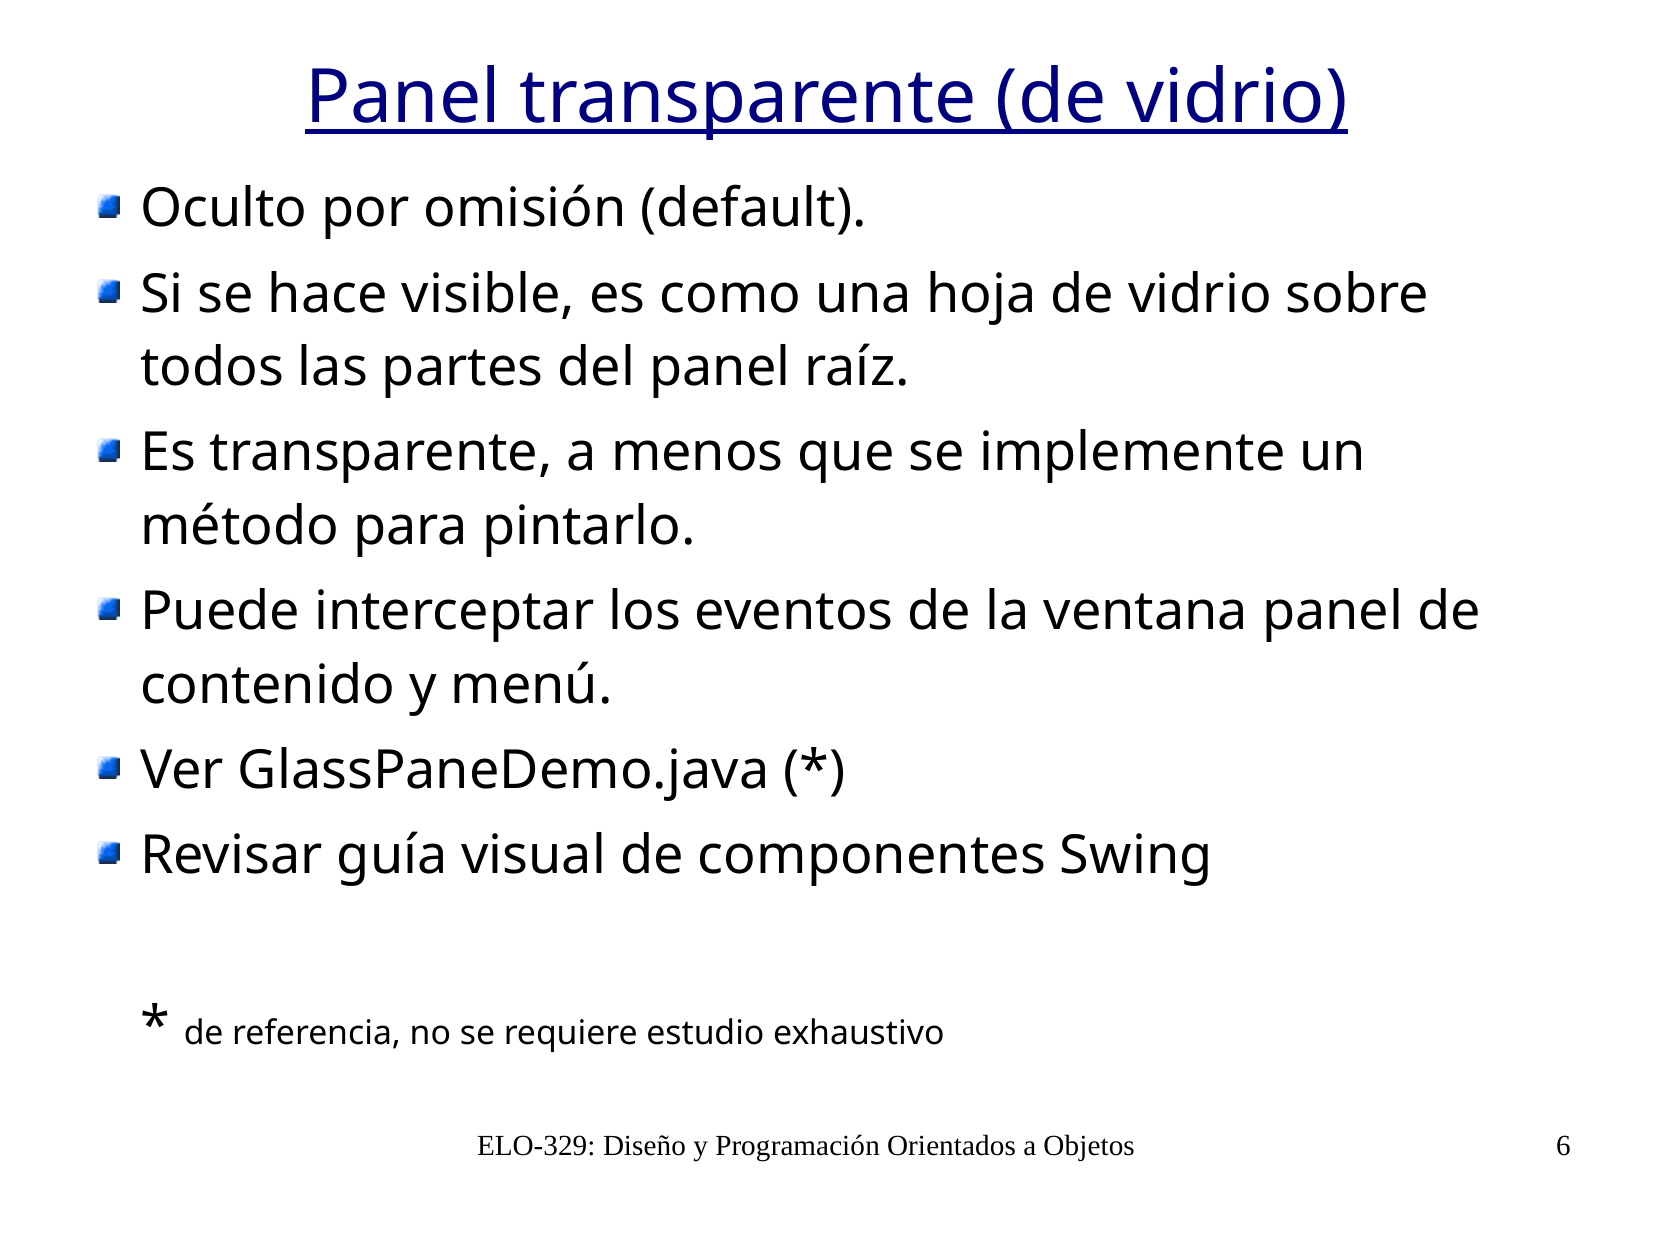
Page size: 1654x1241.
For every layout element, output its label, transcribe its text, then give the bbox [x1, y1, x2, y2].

list Oculto por omisión (default). Si se hace visible, es como una hoja de vidrio sobre todos las partes del panel raíz. Es transparente, a menos que se implemente un método para pintarlo. Puede interceptar los eventos de la ventana panel de contenido y menú. Ver GlassPaneDemo.java (*) Revisar guía visual de componentes Swing * de referencia, no se requiere estudio exhaustivo [82, 169, 1571, 1067]
title Panel transparente (de vidrio) [82, 43, 1571, 145]
